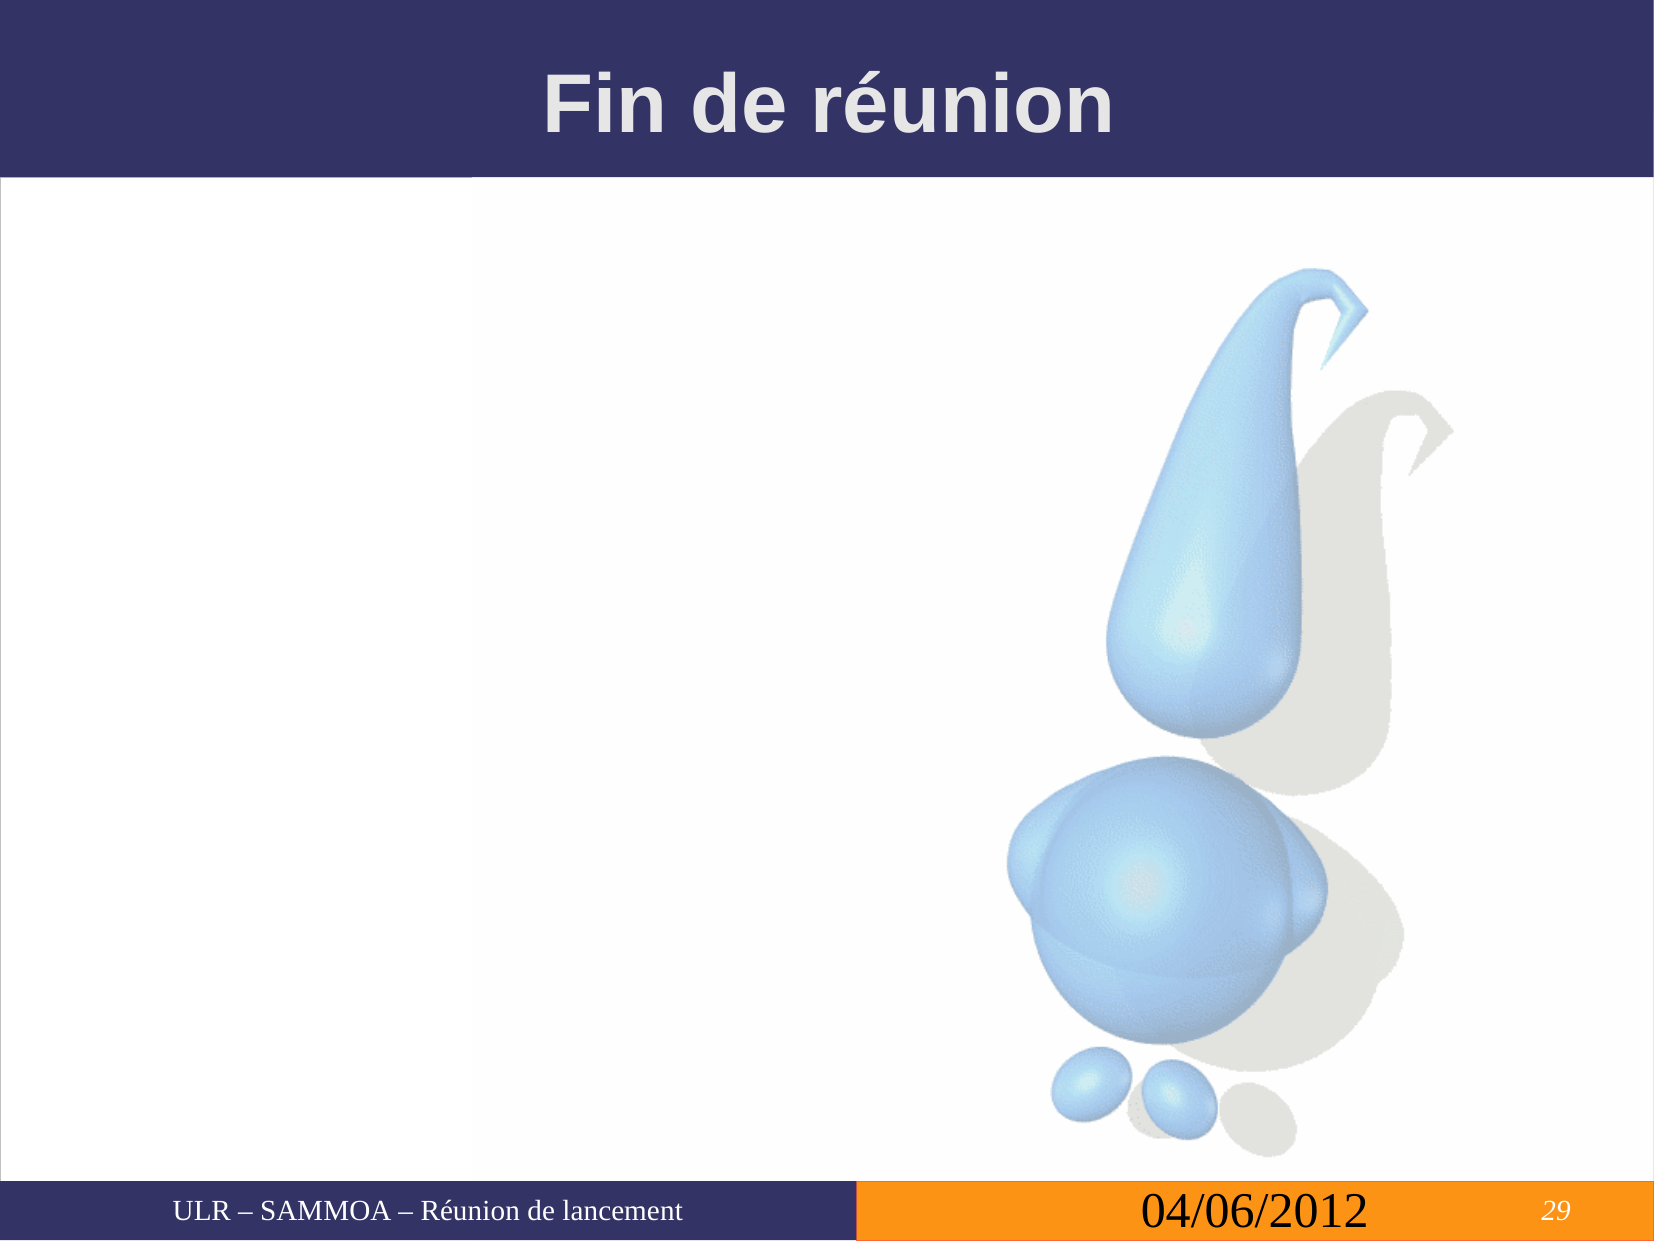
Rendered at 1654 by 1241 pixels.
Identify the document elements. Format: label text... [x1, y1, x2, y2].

title Fin de réunion [123, 0, 1536, 208]
picture [472, 178, 1654, 1181]
